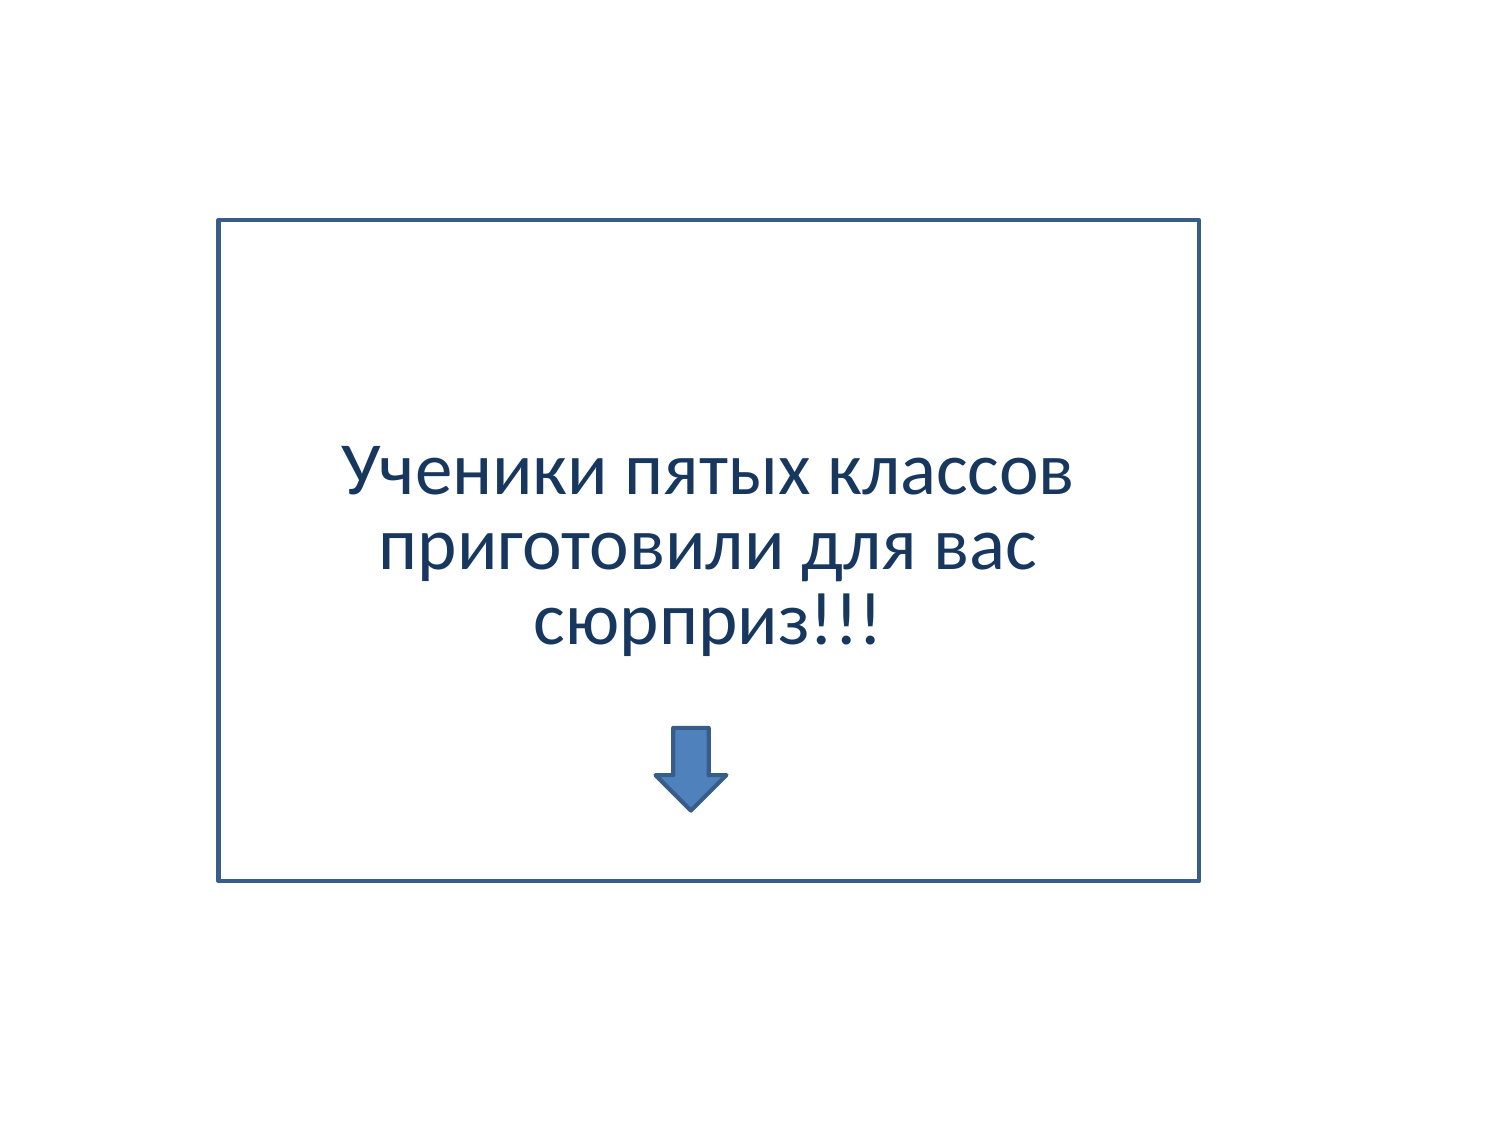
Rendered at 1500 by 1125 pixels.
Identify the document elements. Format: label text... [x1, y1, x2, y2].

text_box Ученики пятых классов приготовили для вас сюрприз!!! [218, 220, 1199, 881]
text_box [655, 727, 727, 811]
